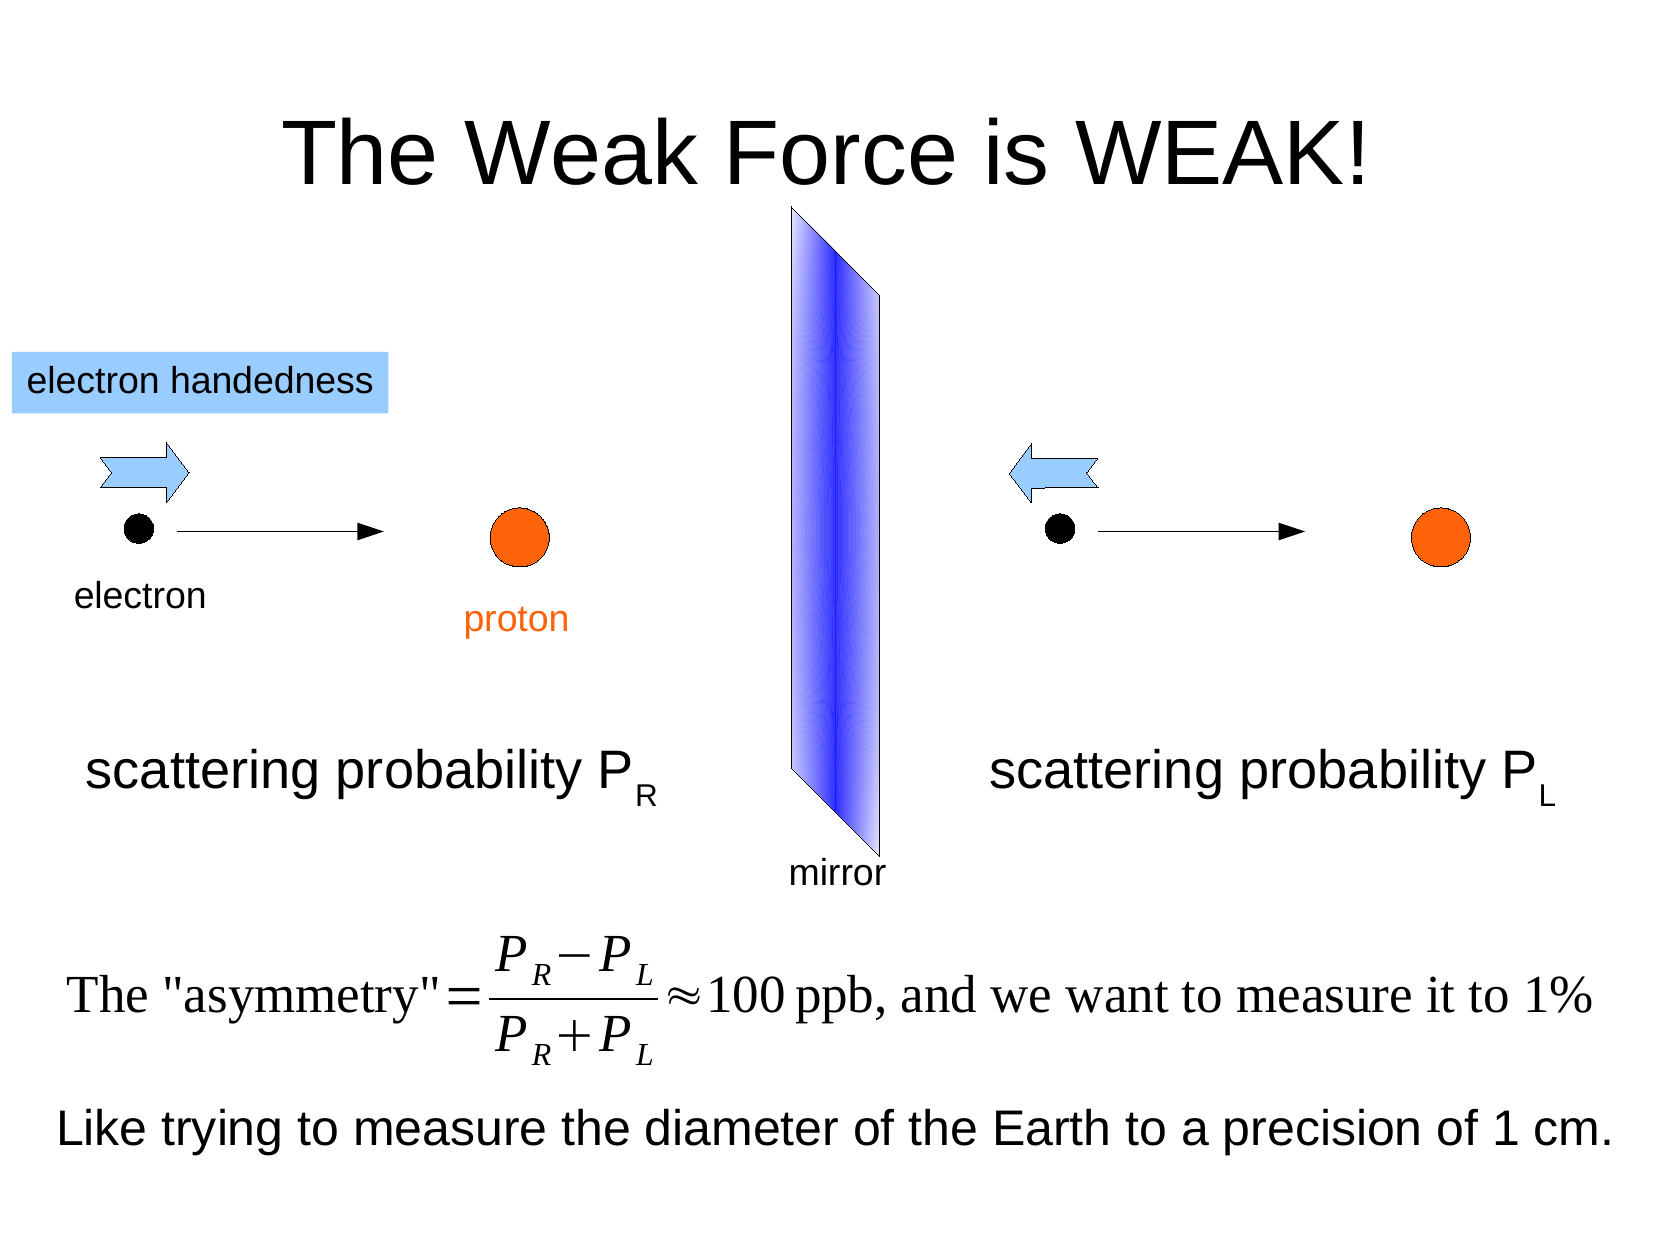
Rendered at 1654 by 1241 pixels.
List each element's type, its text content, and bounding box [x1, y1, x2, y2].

text_box [1009, 443, 1099, 503]
text_box [1411, 507, 1471, 567]
text_box proton [448, 590, 585, 652]
text_box scattering probability PL [974, 732, 1571, 826]
text_box [124, 513, 154, 544]
text_box electron [59, 566, 222, 629]
text_box electron handedness [11, 351, 389, 414]
text_box [100, 442, 190, 503]
text_box Like trying to measure the diameter of the Earth to a precision of 1 cm. [41, 1092, 1632, 1170]
text_box [791, 206, 880, 844]
chart [59, 921, 1603, 1075]
text_box scattering probability PR [70, 732, 672, 826]
text_box [1045, 513, 1075, 544]
text_box mirror [773, 844, 902, 906]
title The Weak Force is WEAK! [82, 56, 1571, 250]
text_box [490, 507, 550, 567]
